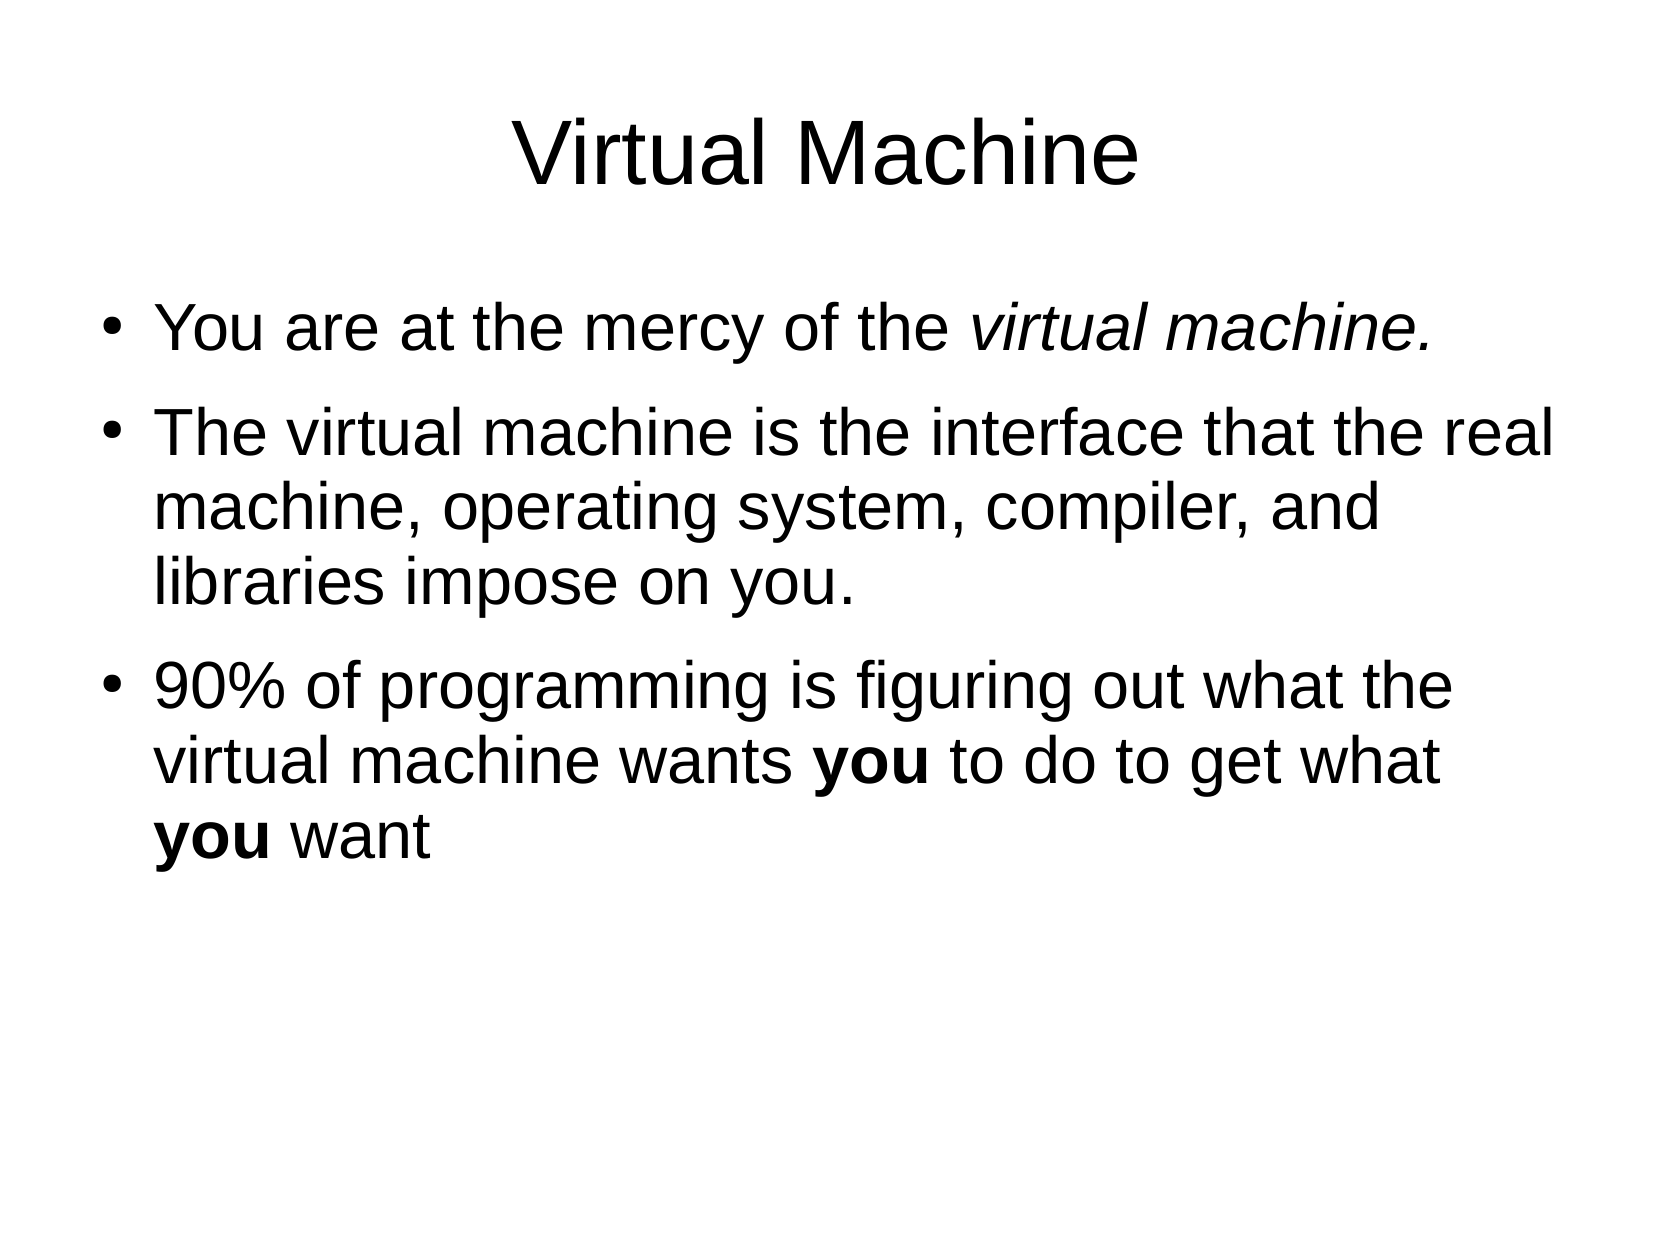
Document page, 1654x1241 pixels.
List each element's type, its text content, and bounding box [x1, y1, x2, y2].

list You are at the mercy of the virtual machine. The virtual machine is the interface that the real machine, operating system, compiler, and libraries impose on you. 90% of programming is figuring out what the virtual machine wants you to do to get what you want [82, 290, 1571, 1010]
title Virtual Machine [82, 49, 1571, 257]
